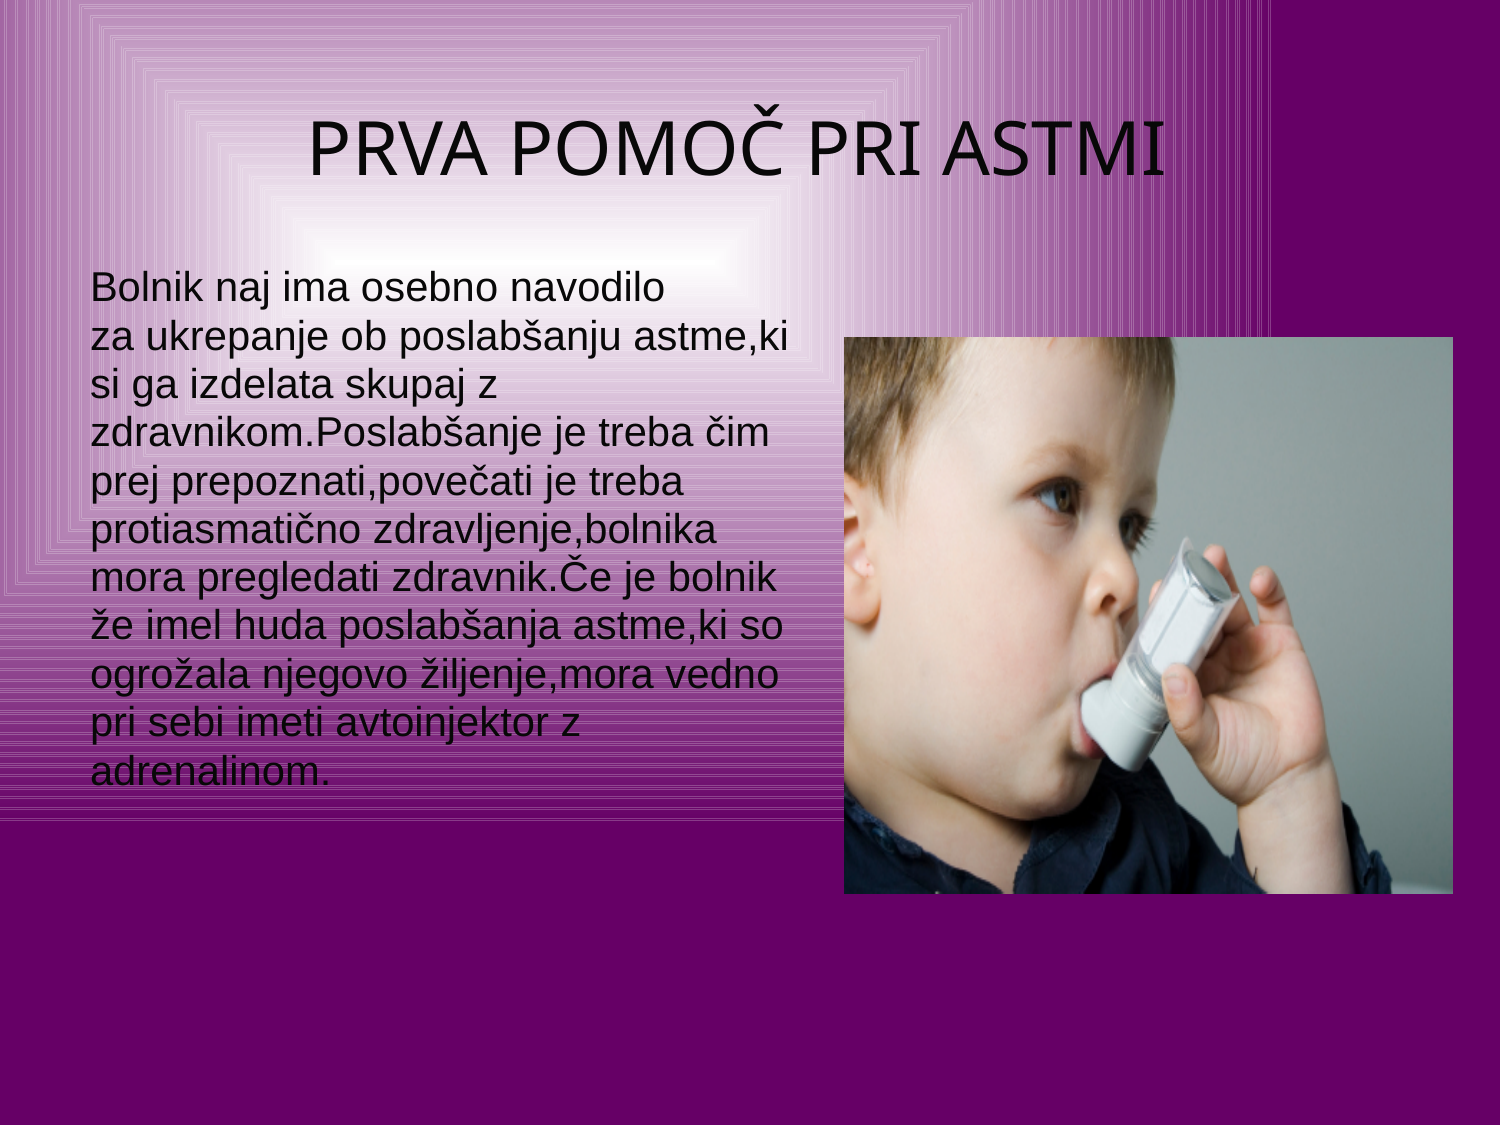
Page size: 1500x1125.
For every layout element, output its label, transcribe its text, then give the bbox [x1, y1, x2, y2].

list Bolnik naj ima osebno navodilo za ukrepanje ob poslabšanju astme,ki si ga izdelata skupaj z zdravnikom.Poslabšanje je treba čim prej prepoznati,povečati je treba protiasmatično zdravljenje,bolnika mora pregledati zdravnik.Če je bolnik že imel huda poslabšanja astme,ki so ogrožala njegovo žiljenje,mora vedno pri sebi imeti avtoinjektor z adrenalinom. [75, 262, 833, 1005]
title PRVA POMOČ PRI ASTMI [75, 45, 1425, 233]
picture [844, 337, 1453, 894]
